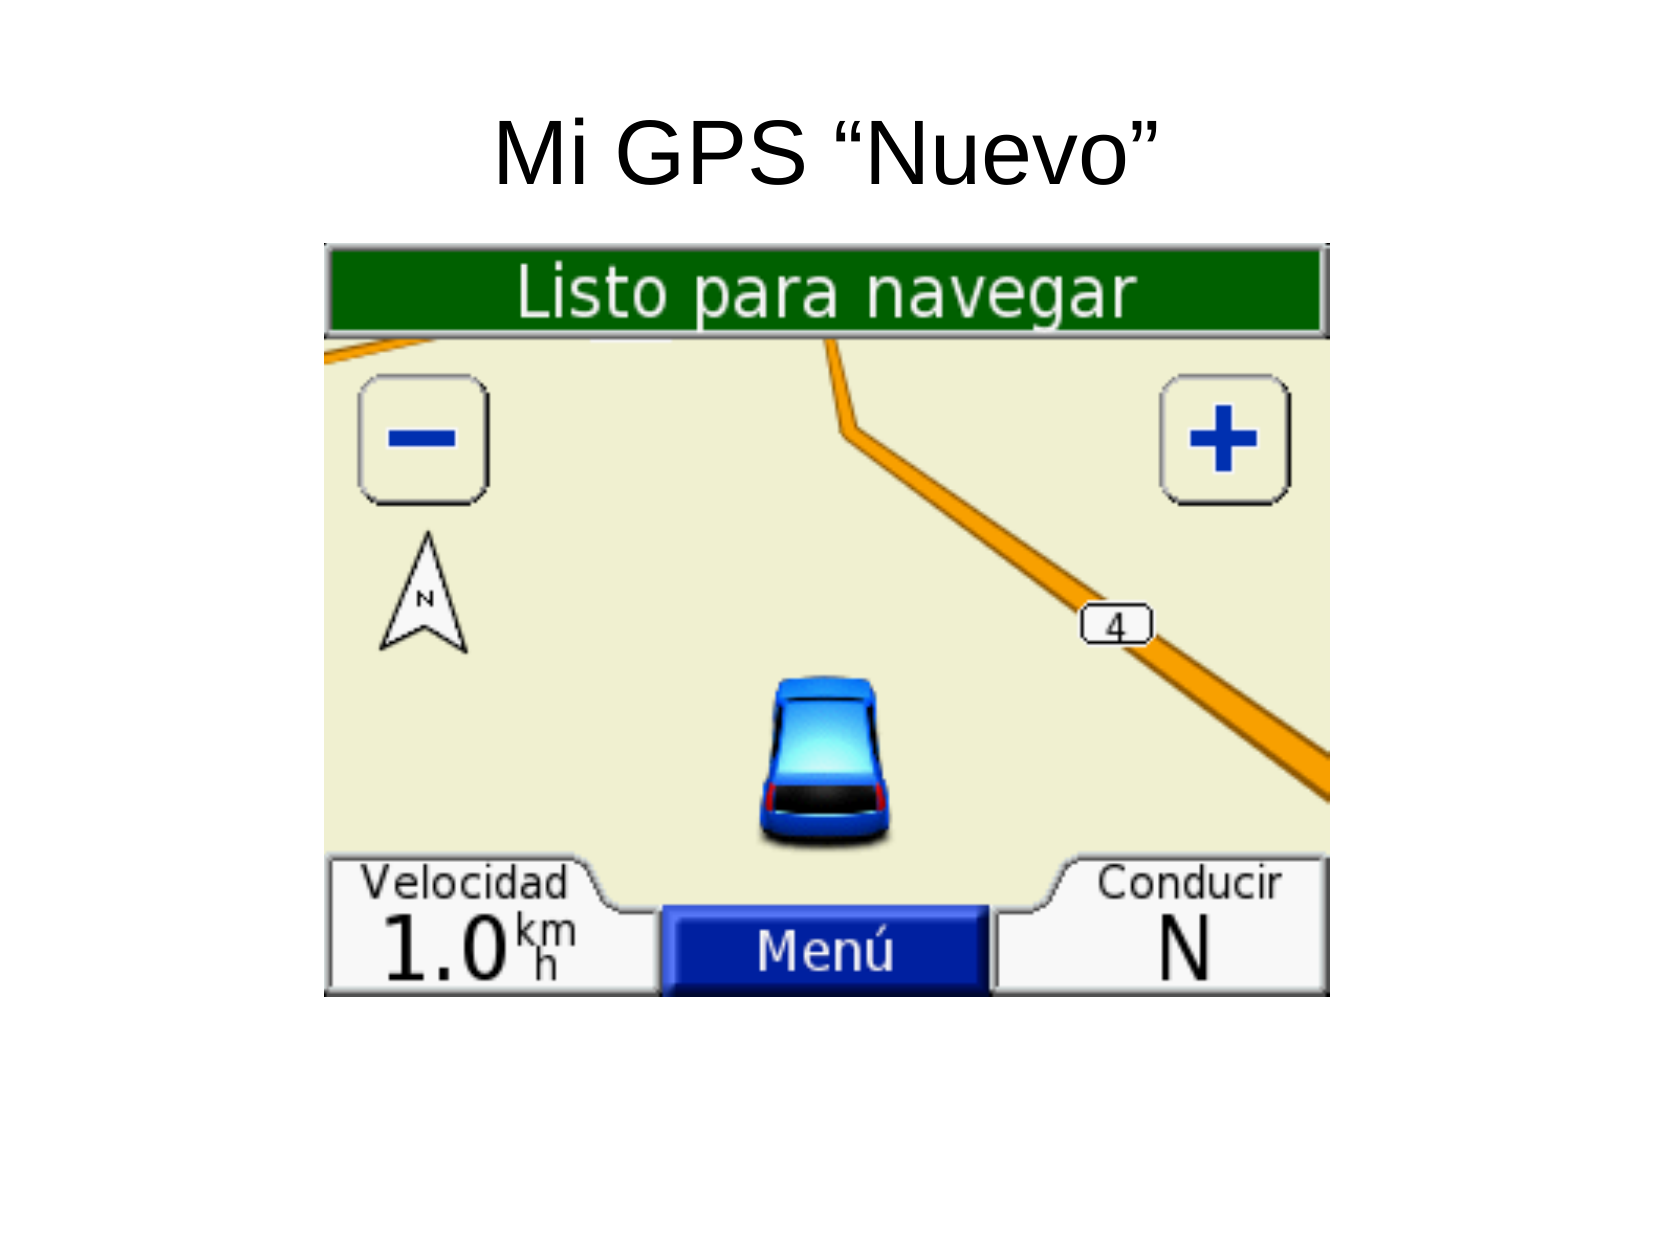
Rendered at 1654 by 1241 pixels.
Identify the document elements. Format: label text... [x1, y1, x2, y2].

picture [324, 243, 1330, 998]
title Mi GPS “Nuevo” [82, 49, 1571, 257]
